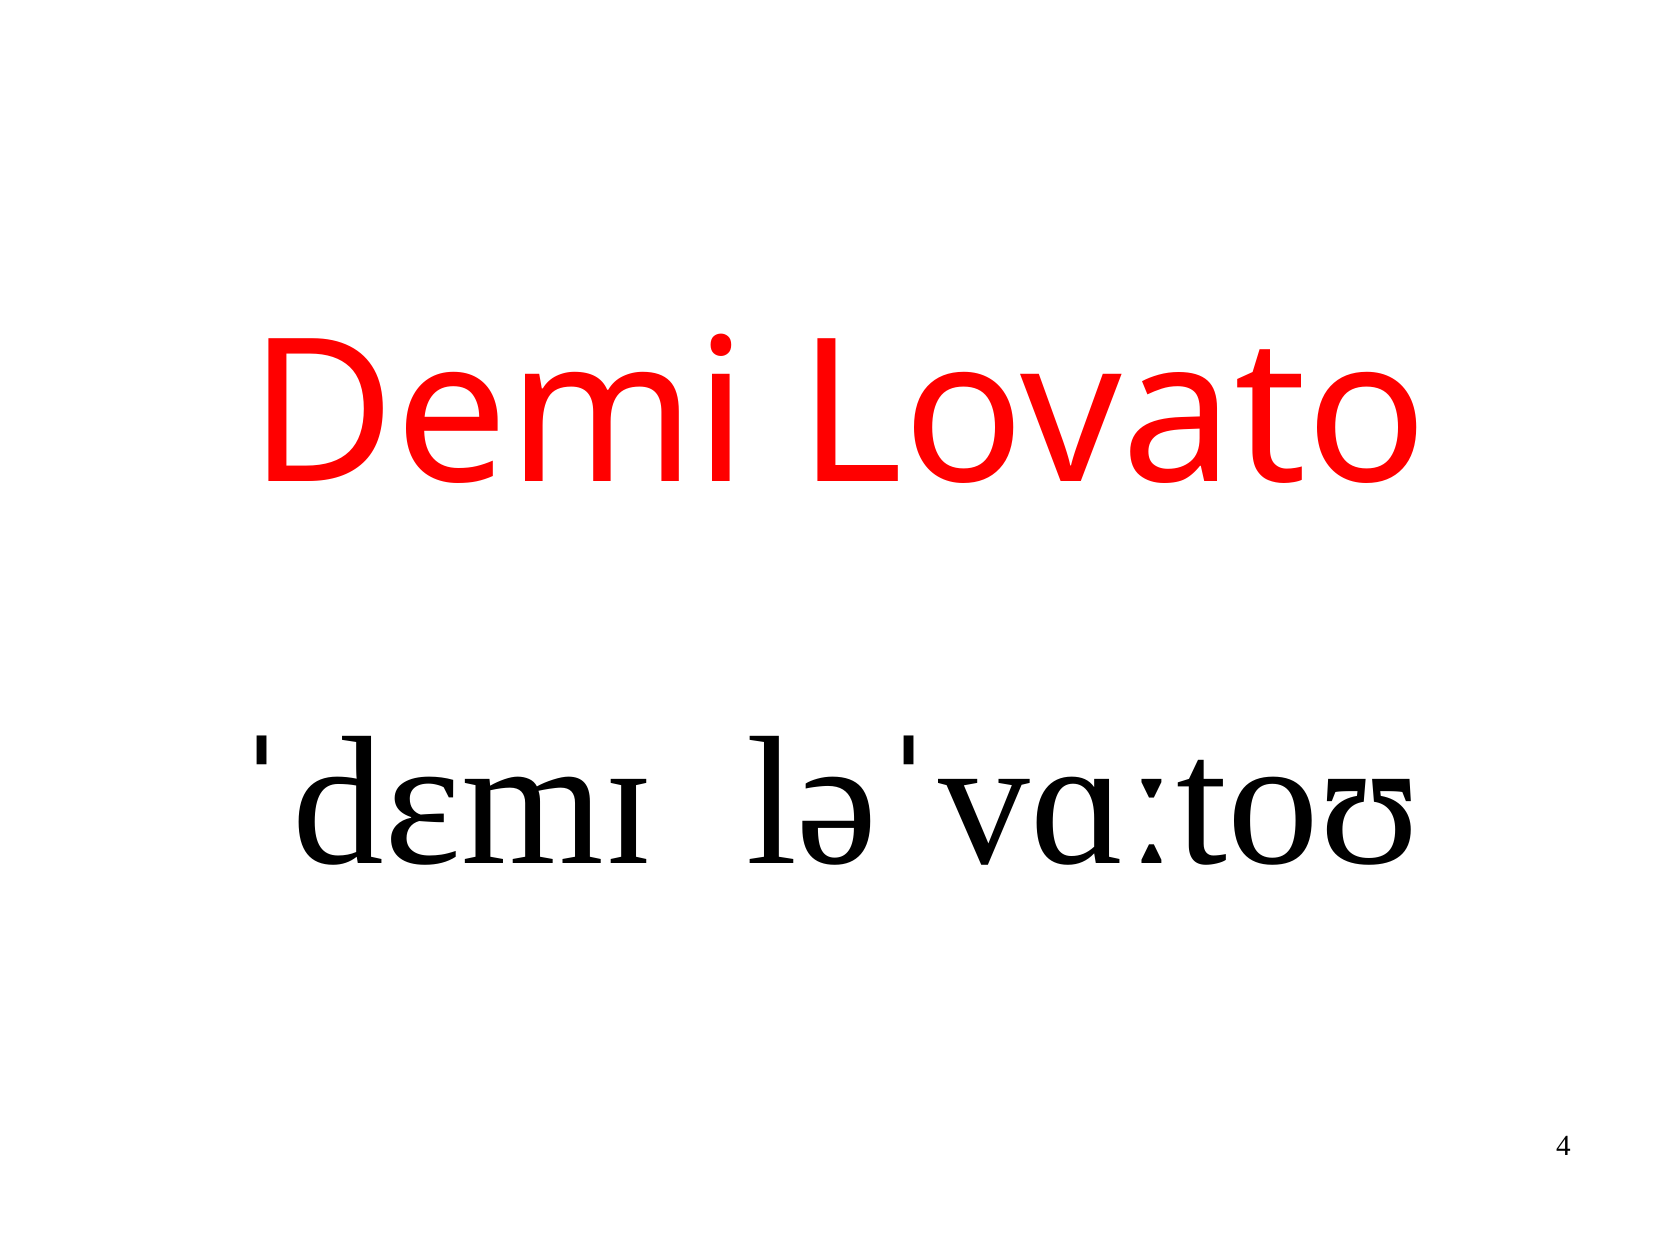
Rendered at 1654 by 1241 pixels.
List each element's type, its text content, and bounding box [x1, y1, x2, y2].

text_box Demi Lovato [82, 259, 1595, 475]
subtitle ˈdɛmɪ ləˈvɑːtoʊ [82, 475, 1571, 1109]
